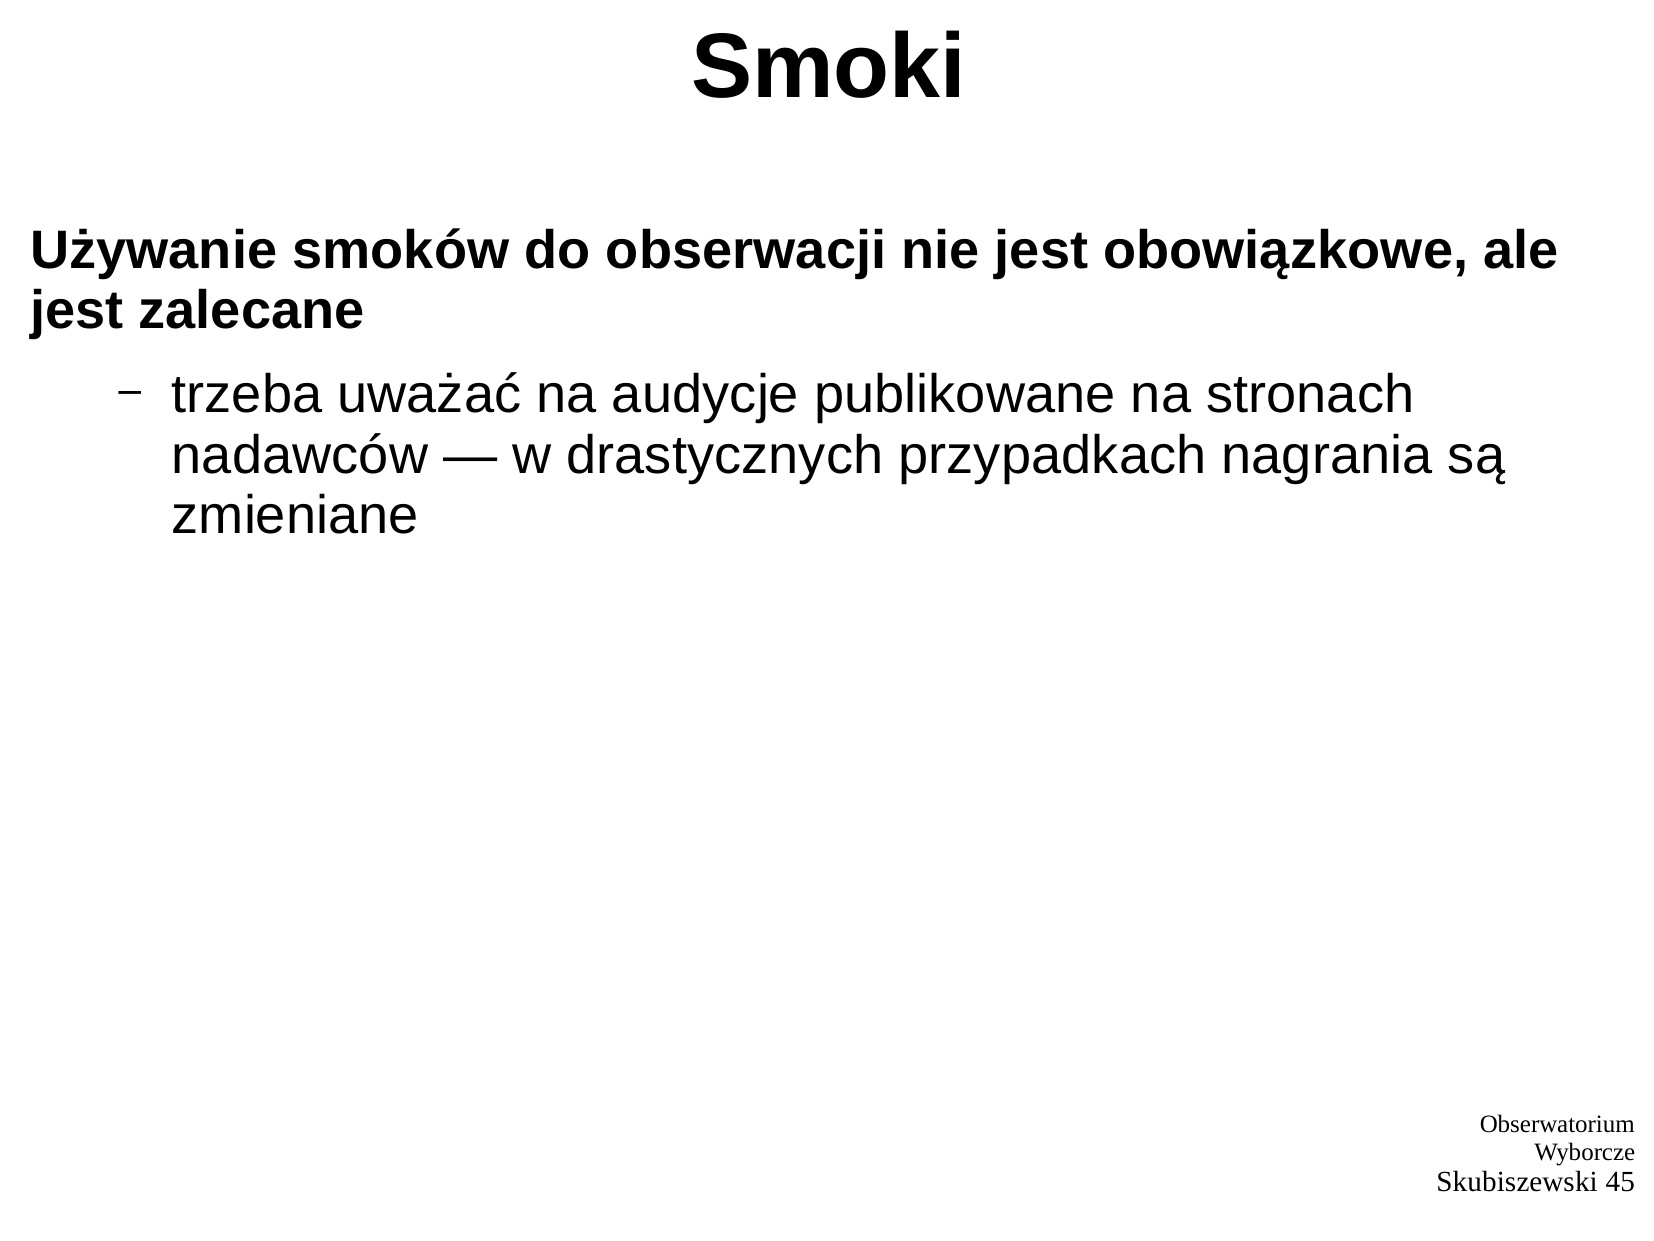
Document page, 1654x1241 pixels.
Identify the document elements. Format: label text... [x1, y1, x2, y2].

title Smoki [84, 15, 1573, 121]
list Używanie smoków do obserwacji nie jest obowiązkowe, ale jest zalecane trzeba uważać na audycje publikowane na stronach nadawców — w drastycznych przypadkach nagrania są zmieniane [30, 135, 1621, 1241]
